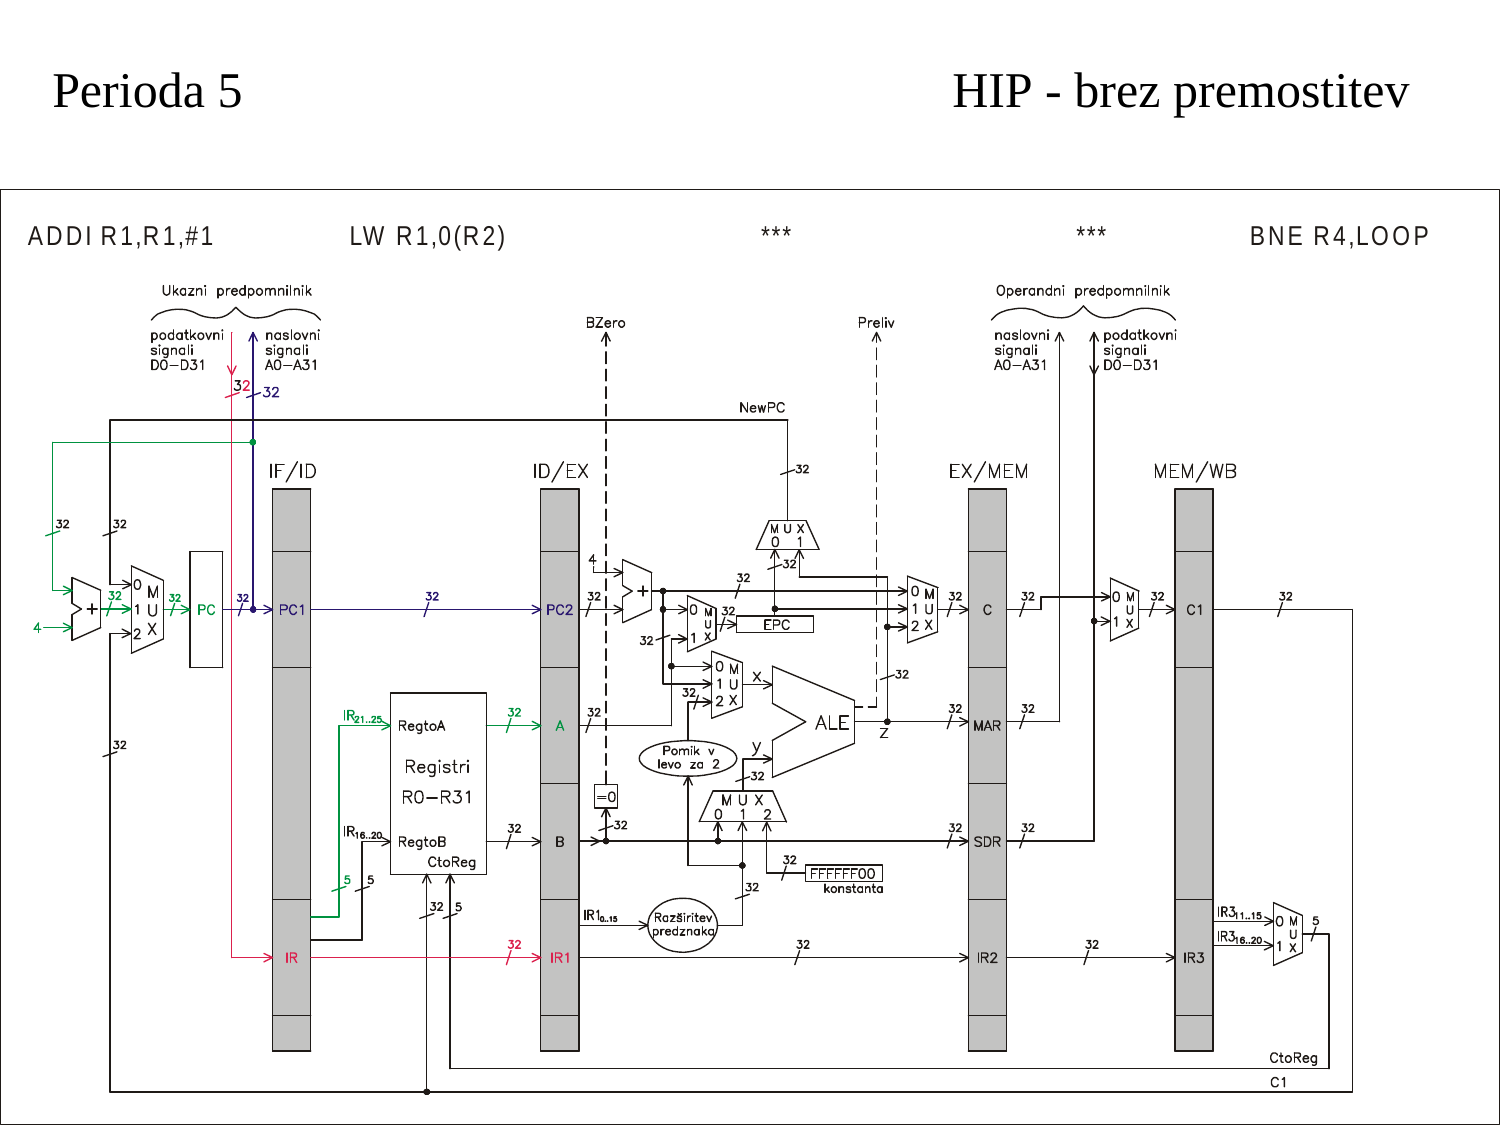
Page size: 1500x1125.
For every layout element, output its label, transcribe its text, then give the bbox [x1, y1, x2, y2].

text_box Perioda 5 HIP - brez premostitev [37, 49, 1476, 126]
picture [0, 188, 1500, 1125]
